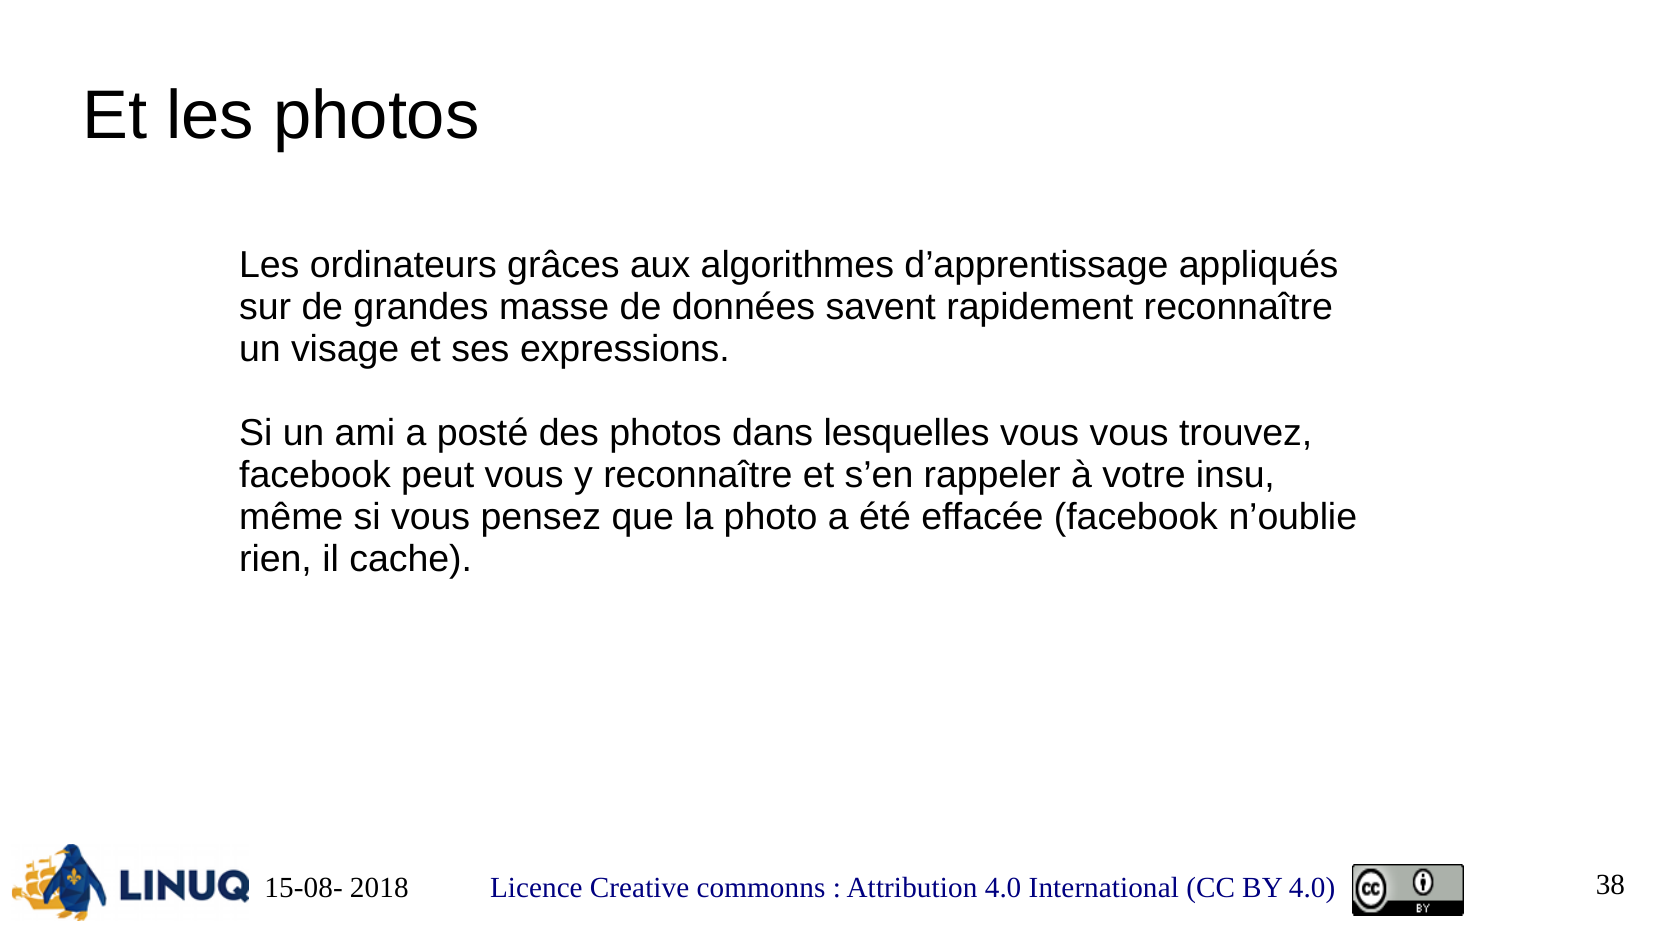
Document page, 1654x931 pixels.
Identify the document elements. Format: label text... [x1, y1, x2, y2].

picture [11, 844, 249, 921]
picture [1352, 864, 1464, 916]
text_box Les ordinateurs grâces aux algorithmes d’apprentissage appliqués sur de grandes masse de données savent rapidement reconnaître un visage et ses expressions. Si un ami a posté des photos dans lesquelles vous vous trouvez, facebook peut vous y reconnaître et s’en rappeler à votre insu, même si vous pensez que la photo a été effacée (facebook n’oublie rien, il cache). [224, 236, 1394, 587]
title Et les photos [82, 37, 1571, 193]
